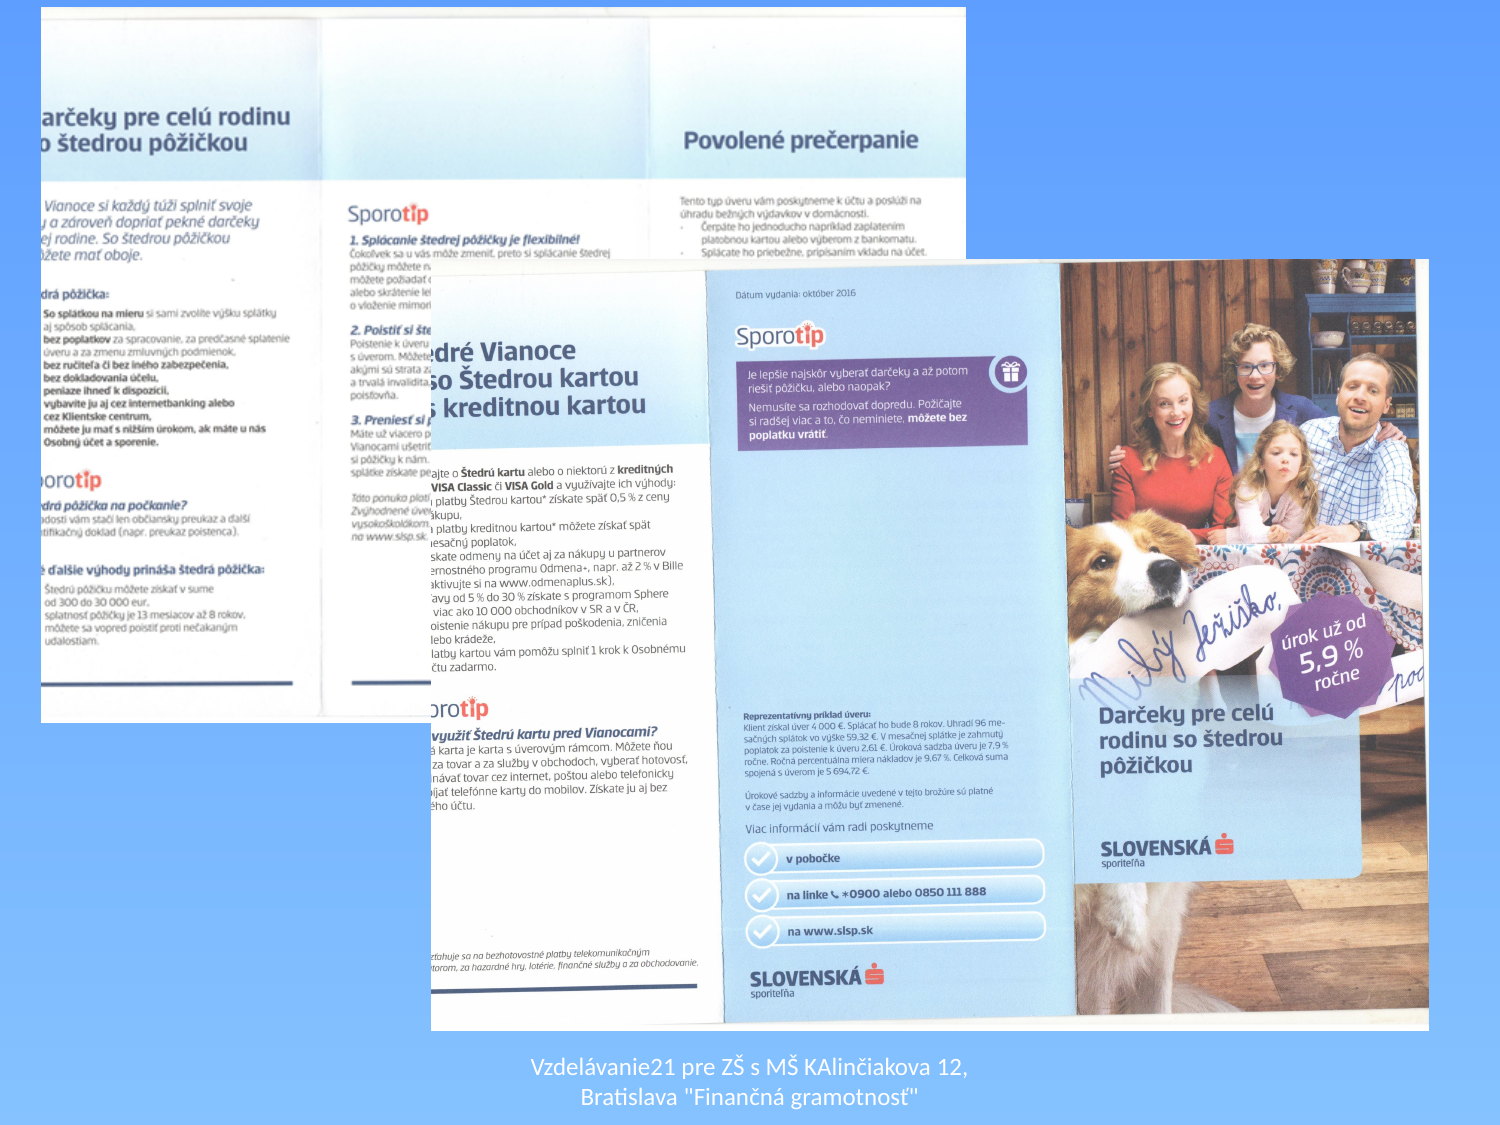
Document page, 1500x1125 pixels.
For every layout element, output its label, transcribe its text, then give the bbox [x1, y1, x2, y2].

picture [41, 8, 1429, 1031]
text_box Vzdelávanie21 pre ZŠ s MŠ KAlinčiakova 12, Bratislava "Finančná gramotnosť" [512, 1042, 988, 1103]
